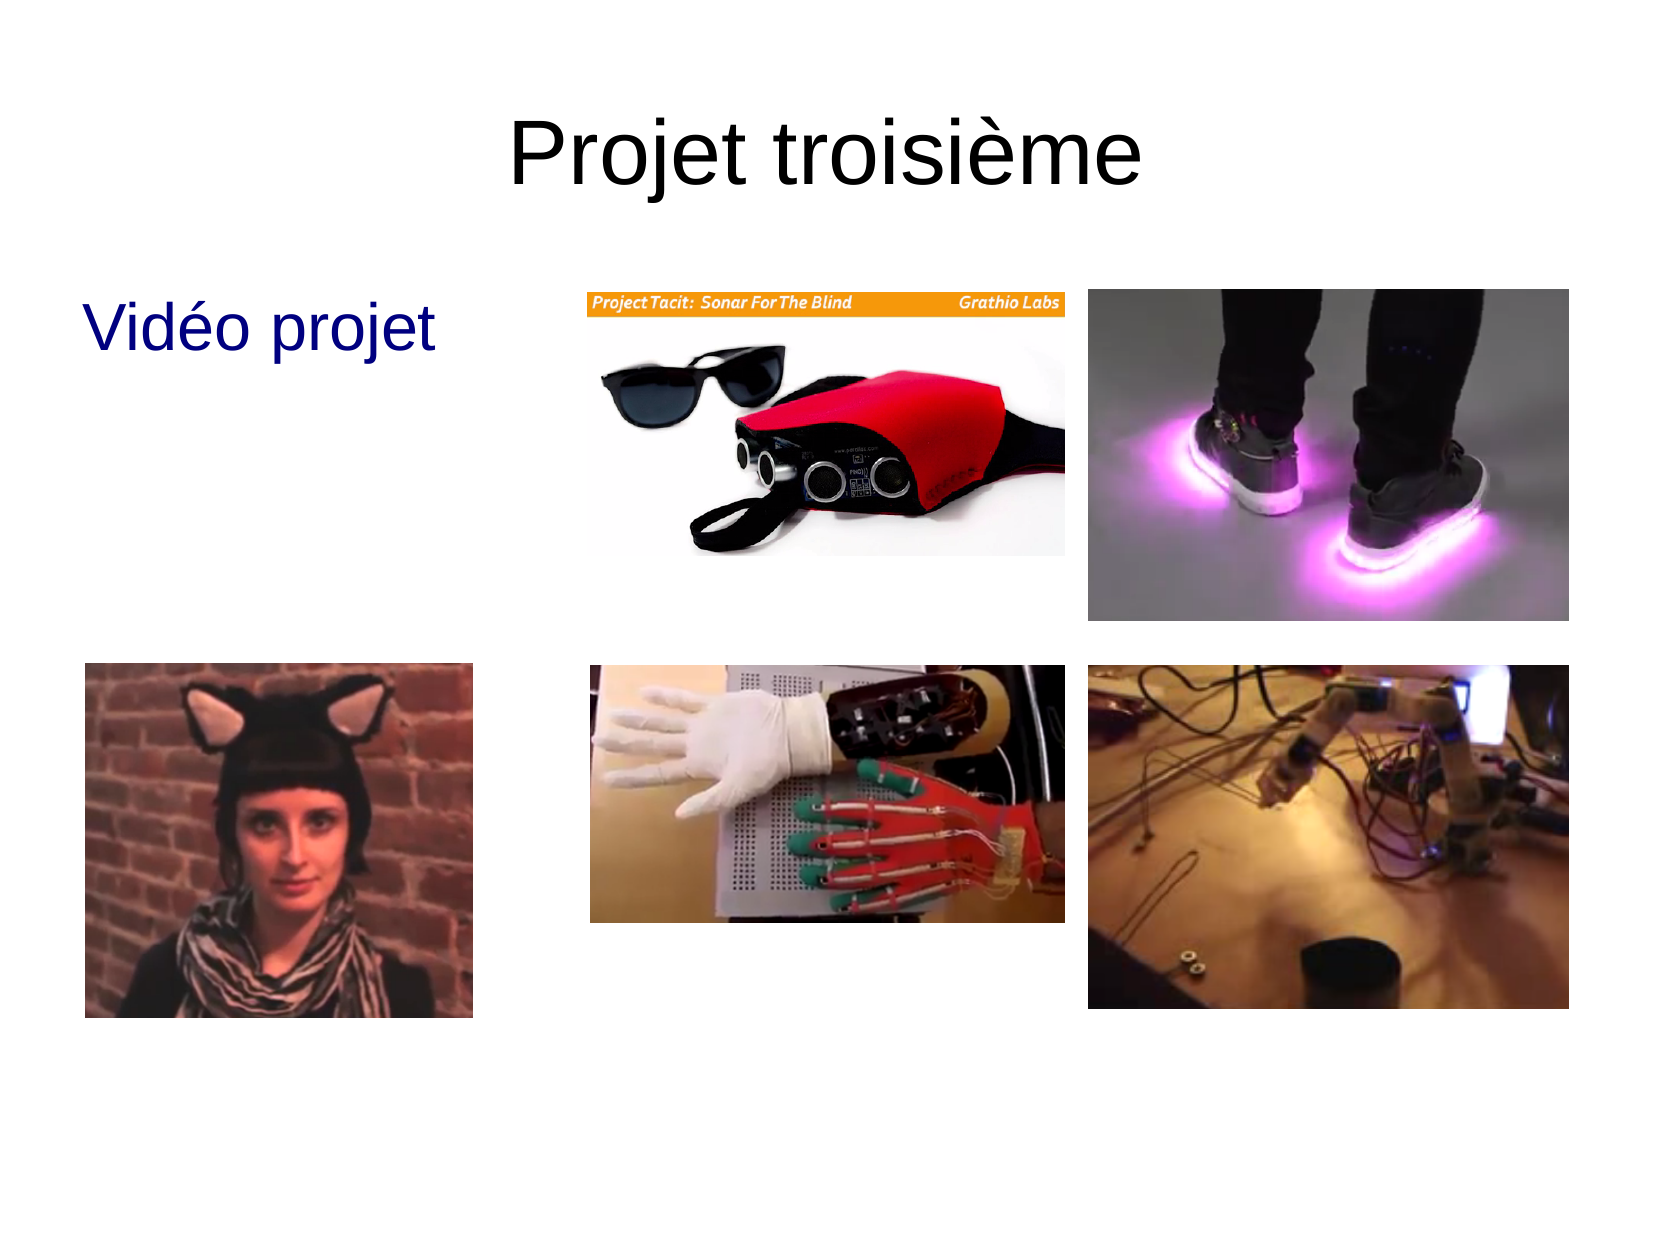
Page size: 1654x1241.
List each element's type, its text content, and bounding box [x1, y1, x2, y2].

title Projet troisième [82, 49, 1571, 257]
picture [587, 292, 1065, 556]
picture [85, 663, 473, 1018]
picture [1088, 665, 1569, 1009]
picture [590, 665, 1065, 923]
picture [1088, 289, 1569, 621]
list Vidéo projet [82, 290, 562, 634]
